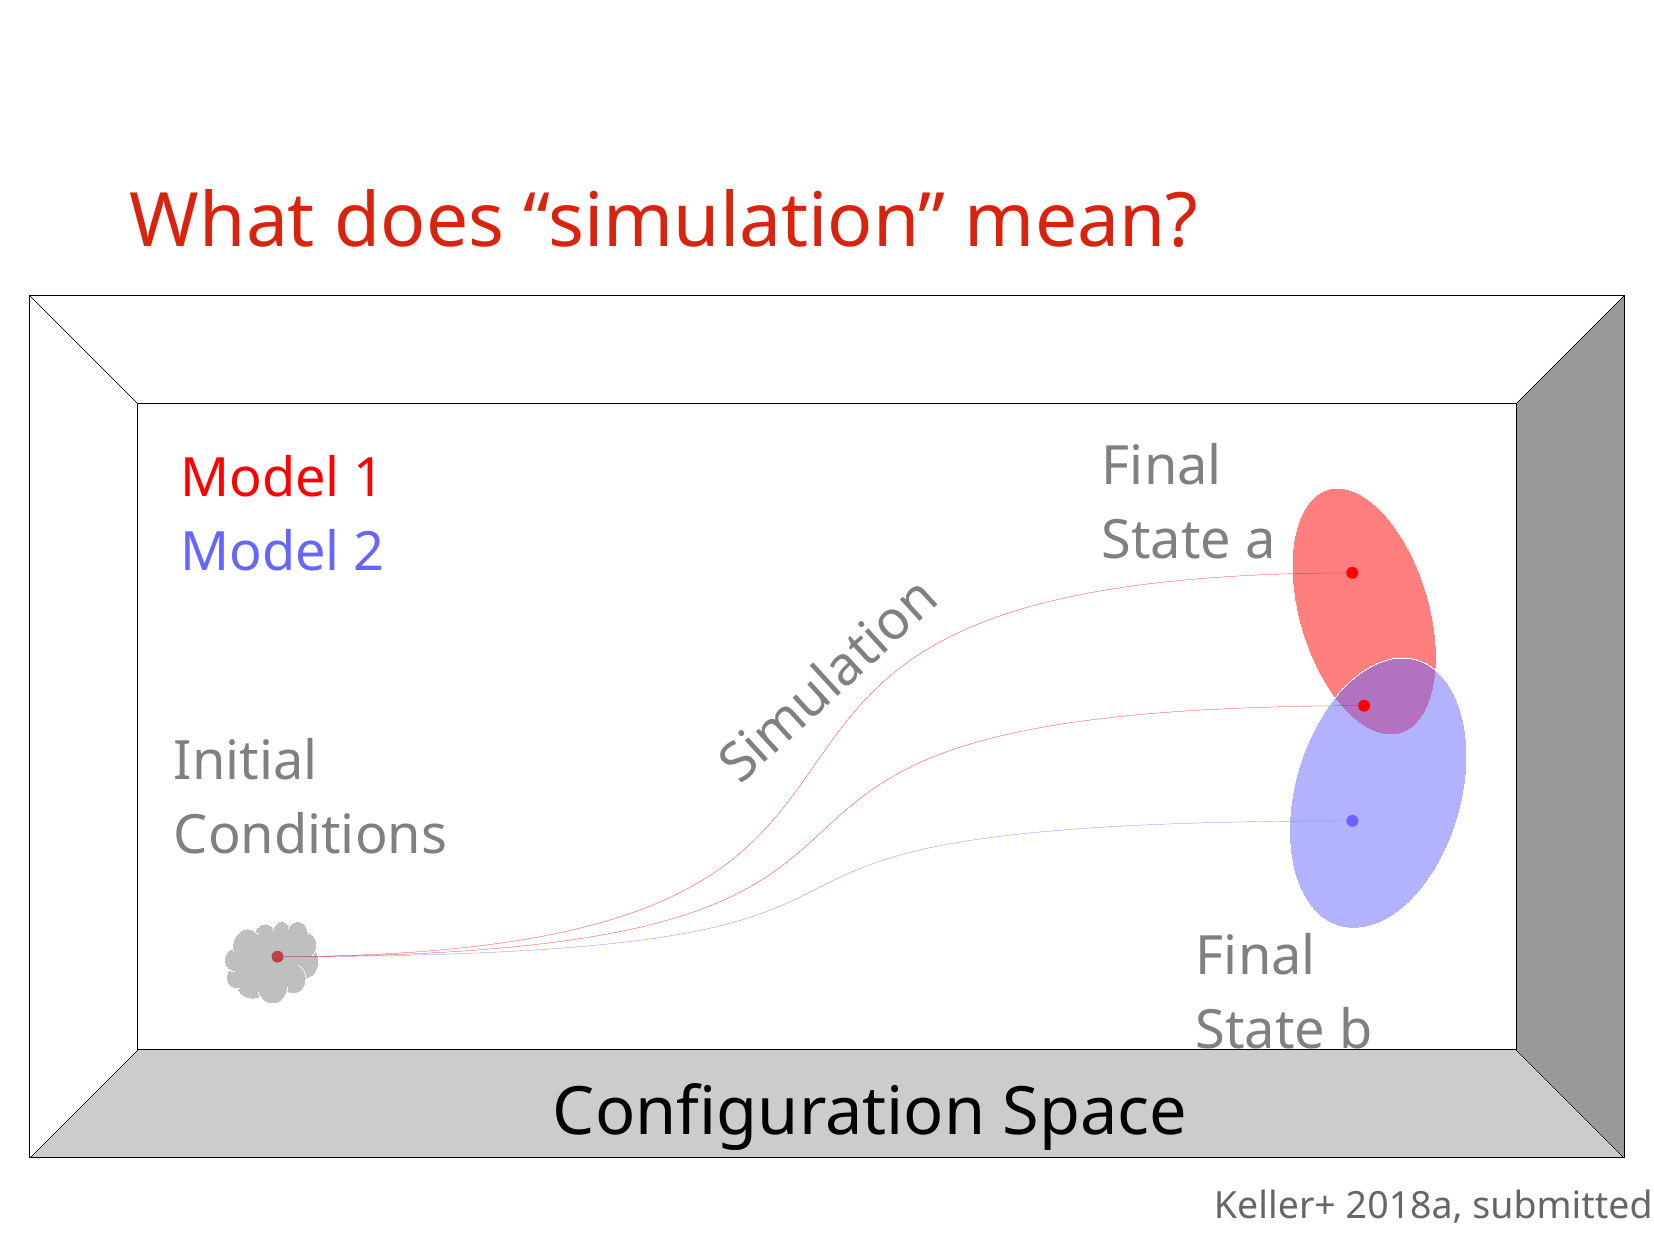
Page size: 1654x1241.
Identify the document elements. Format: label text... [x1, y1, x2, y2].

text_box Keller+ 2018a, submitted [1199, 1171, 1654, 1229]
text_box [31, 295, 1625, 1158]
text_box Final State a [1087, 418, 1288, 556]
text_box Model 1 Model 2 [165, 430, 460, 567]
text_box Configuration Space [538, 1056, 1182, 1146]
text_box Initial Conditions [159, 714, 454, 851]
title What does “simulation” mean? [129, 153, 1518, 281]
text_box Simulation [685, 550, 952, 804]
text_box Final State b [1181, 909, 1386, 1046]
